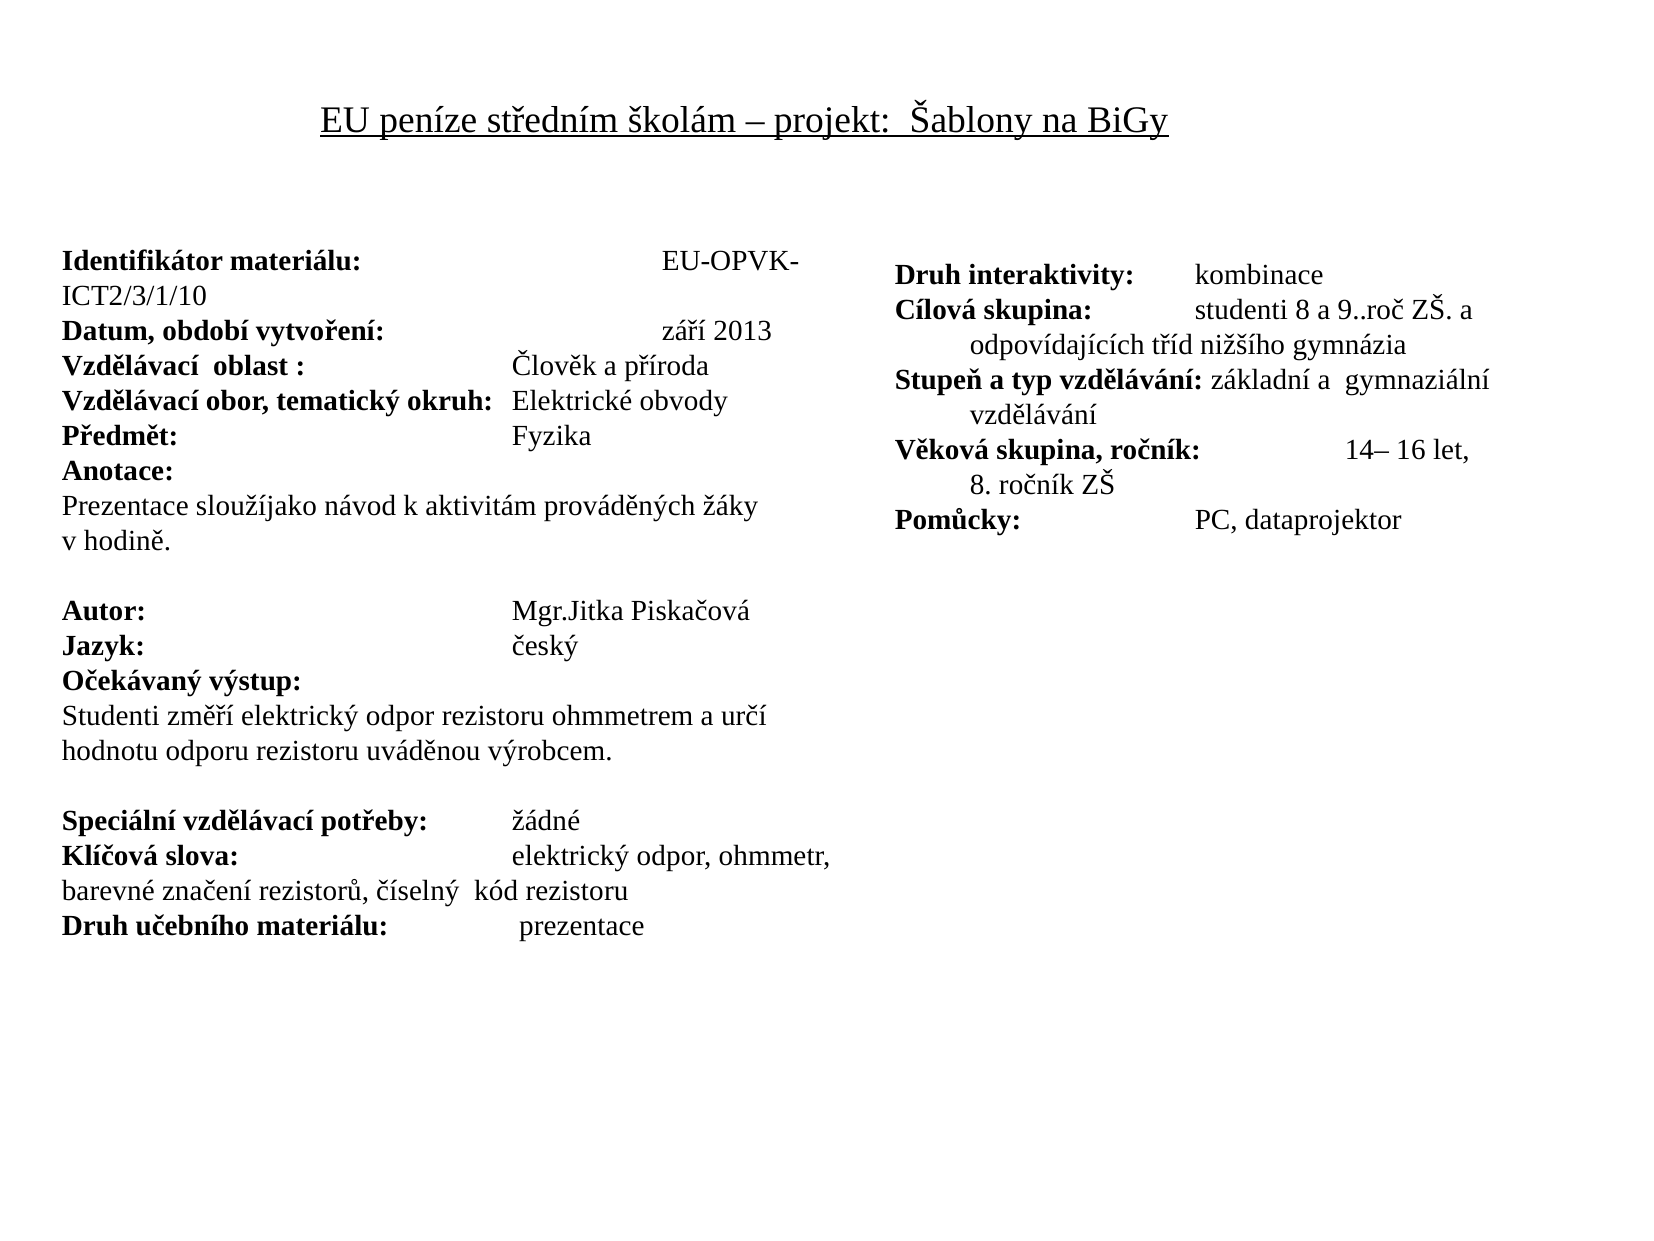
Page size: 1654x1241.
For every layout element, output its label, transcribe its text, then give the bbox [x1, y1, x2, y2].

text_box EU peníze středním školám – projekt: Šablony na BiGy [163, 87, 1326, 148]
text_box Identifikátor materiálu: EU-OPVK-ICT2/3/1/10 Datum, období vytvoření: září 2013 Vzdělávací oblast : Člověk a příroda Vzdělávací obor, tematický okruh: Elektrické obvody Předmět: Fyzika Anotace: Prezentace sloužíjako návod k aktivitám prováděných žáky v hodině. Autor: Mgr.Jitka Piskačová Jazyk: český Očekávaný výstup: Studenti změří elektrický odpor rezistoru ohmmetrem a určí hodnotu odporu rezistoru uváděnou výrobcem. Speciální vzdělávací potřeby: žádné Klíčová slova: elektrický odpor, ohmmetr, barevné značení rezistorů, číselný kód rezistoru Druh učebního materiálu: prezentace [47, 234, 860, 949]
text_box Druh interaktivity: kombinace Cílová skupina: studenti 8 a 9..roč ZŠ. a odpovídajících tříd nižšího gymnázia Stupeň a typ vzdělávání: základní a gymnaziální vzdělávání Věková skupina, ročník: 14– 16 let, 8. ročník ZŠ Pomůcky: PC, dataprojektor [879, 247, 1518, 544]
